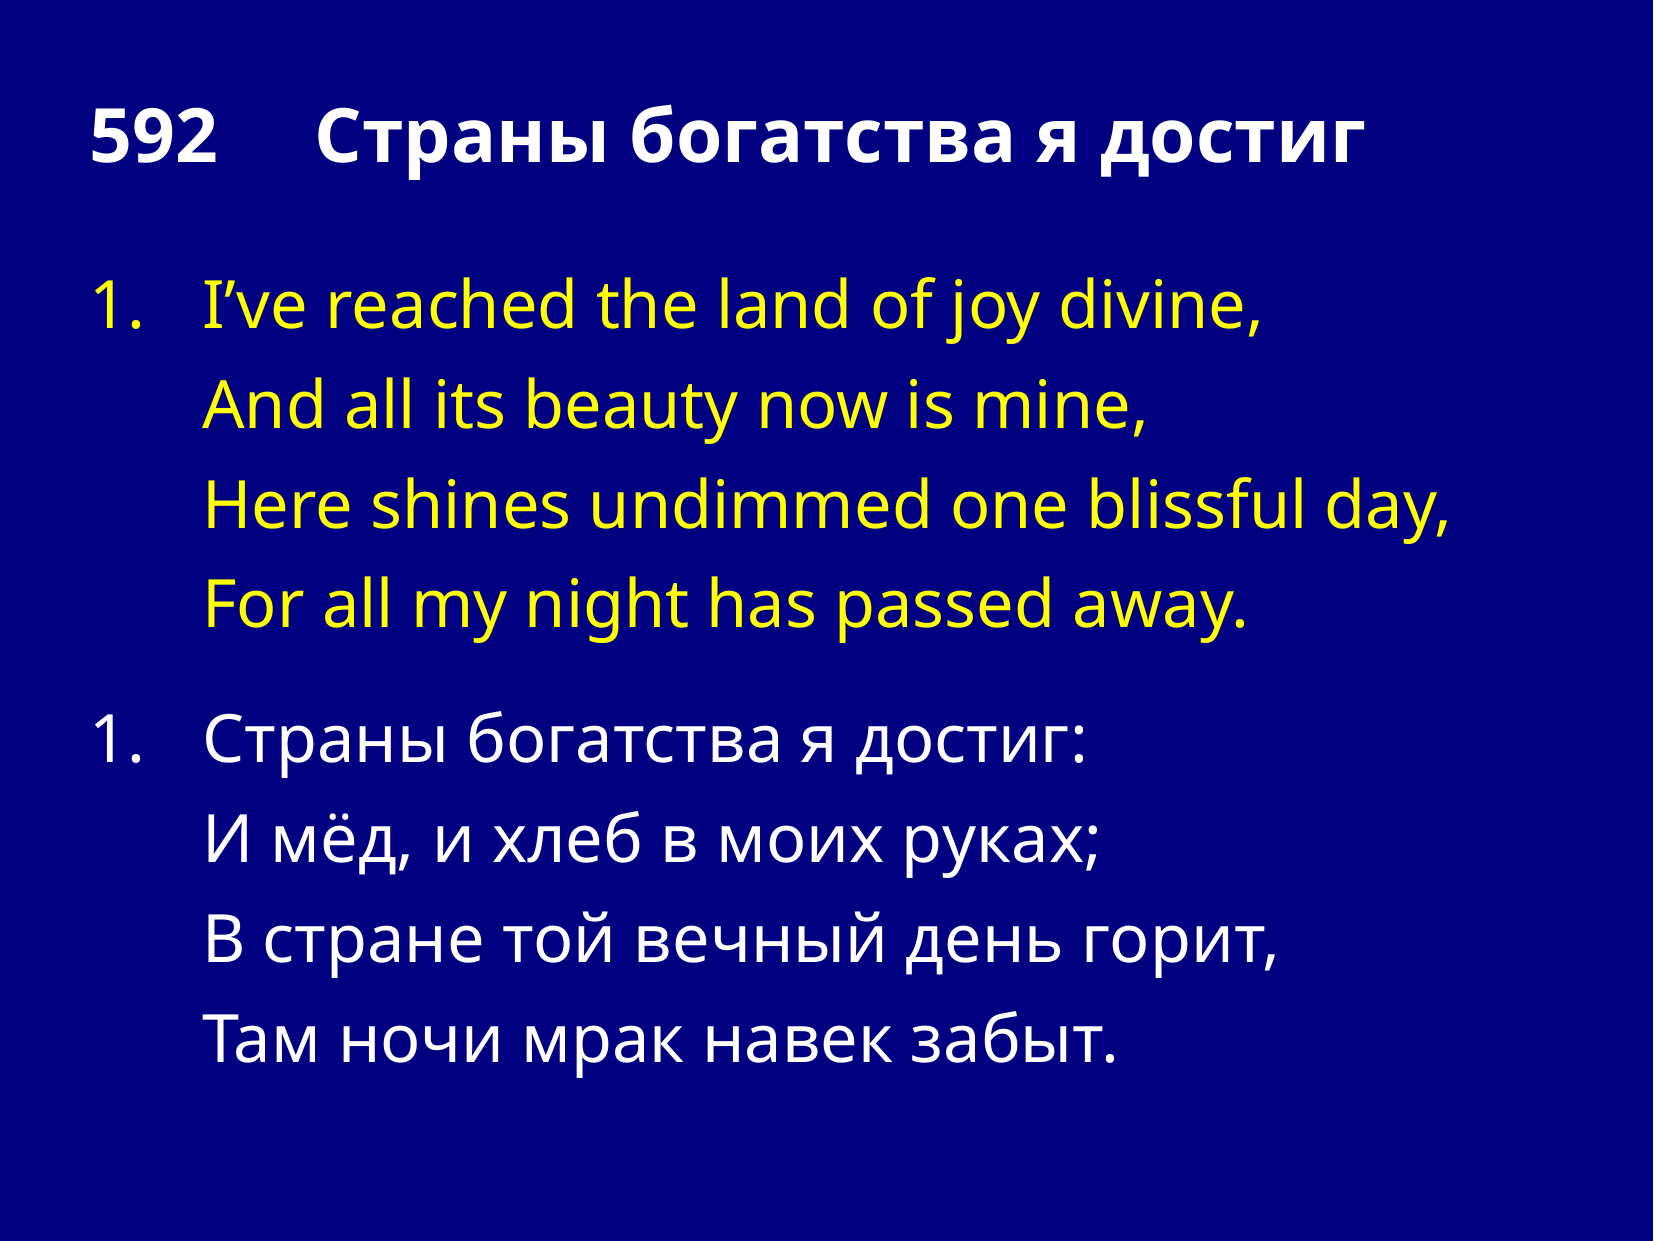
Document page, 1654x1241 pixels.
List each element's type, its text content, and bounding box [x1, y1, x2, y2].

text_box 592 Страны богатства я достиг [75, 75, 1576, 188]
text_box 1. Страны богатства я достиг: И мёд, и хлеб в моих руках; В стране той вечный день горит, Там ночи мрак навек забыт. [75, 675, 1576, 1163]
text_box 1. I’ve reached the land of joy divine, And all its beauty now is mine, Here shines undimmed one blissful day, For all my night has passed away. [75, 188, 1576, 638]
